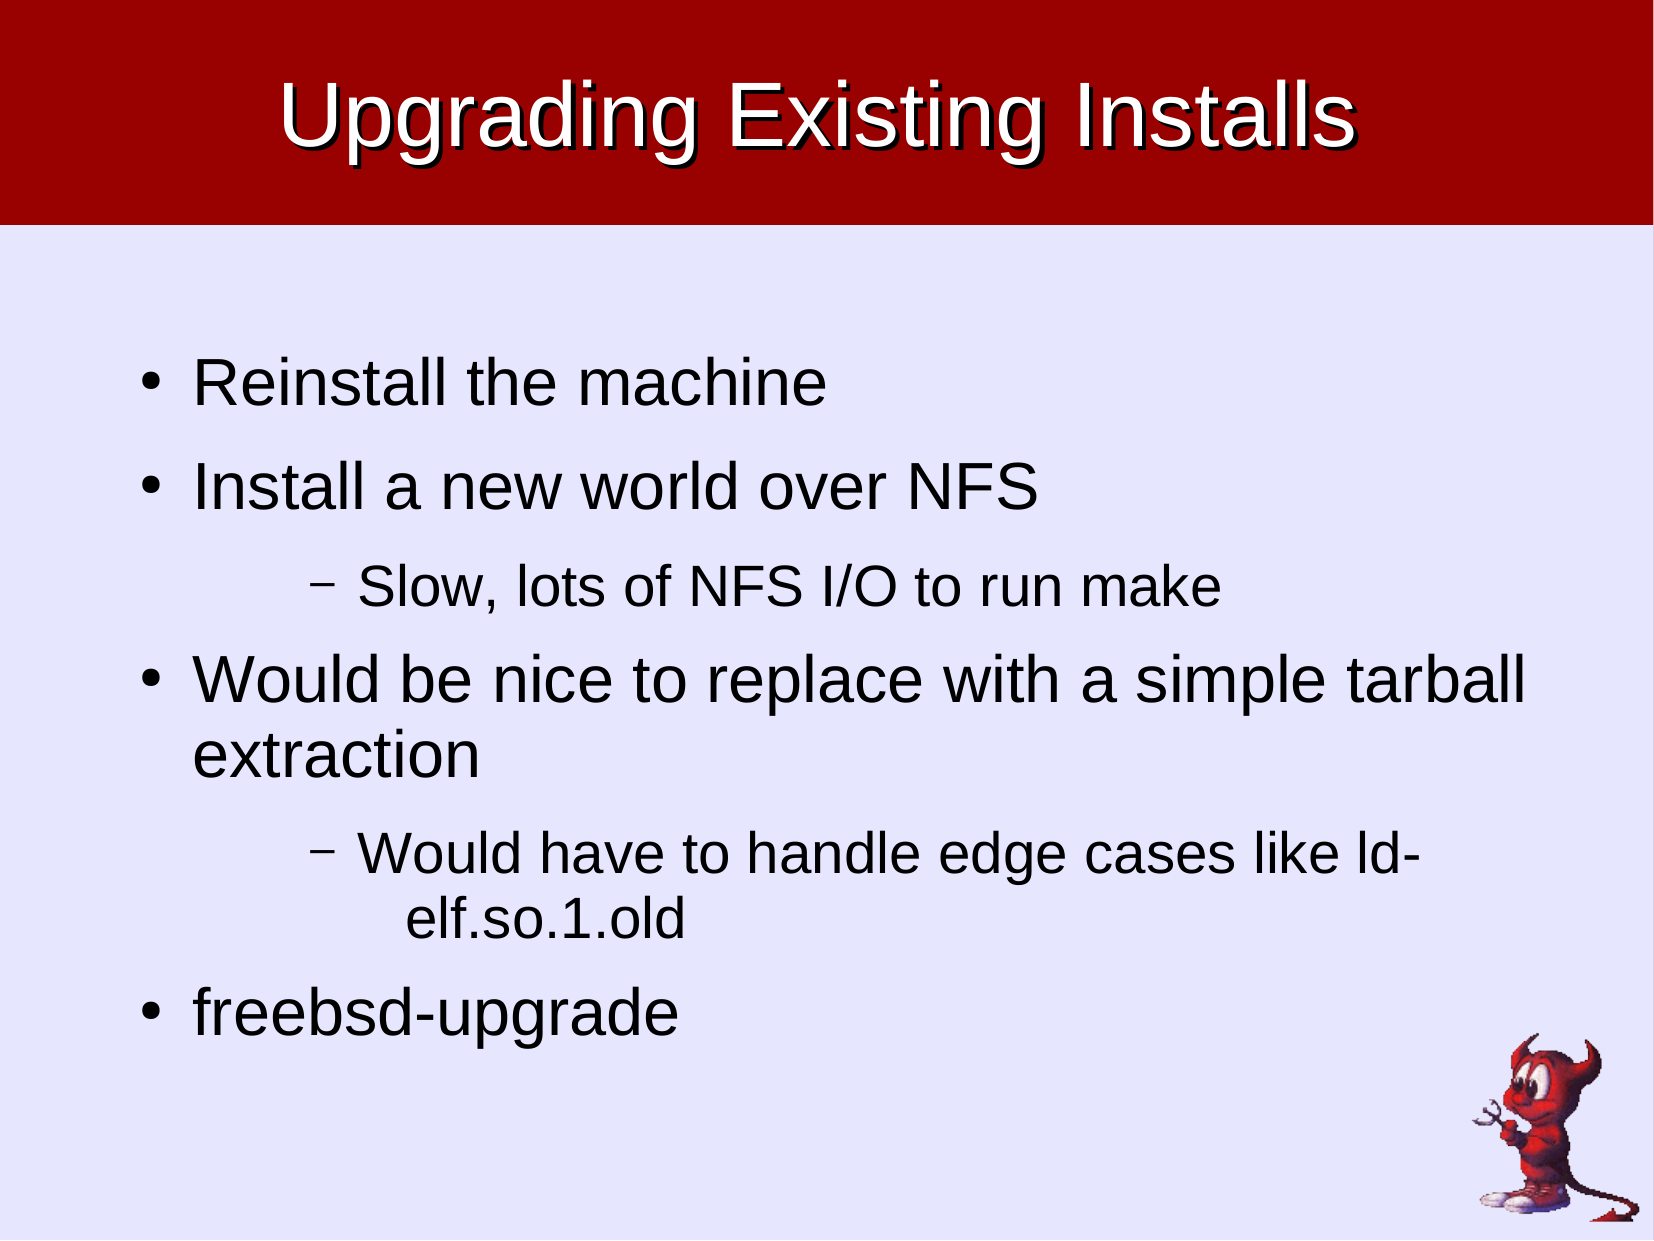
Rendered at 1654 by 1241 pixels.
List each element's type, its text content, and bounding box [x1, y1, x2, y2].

title Upgrading Existing Installs [112, 11, 1525, 219]
list Reinstall the machine Install a new world over NFS Slow, lots of NFS I/O to run make Would be nice to replace with a simple tarball extraction Would have to handle edge cases like ld-elf.so.1.old freebsd-upgrade [121, 344, 1534, 1127]
picture [1464, 1030, 1643, 1227]
